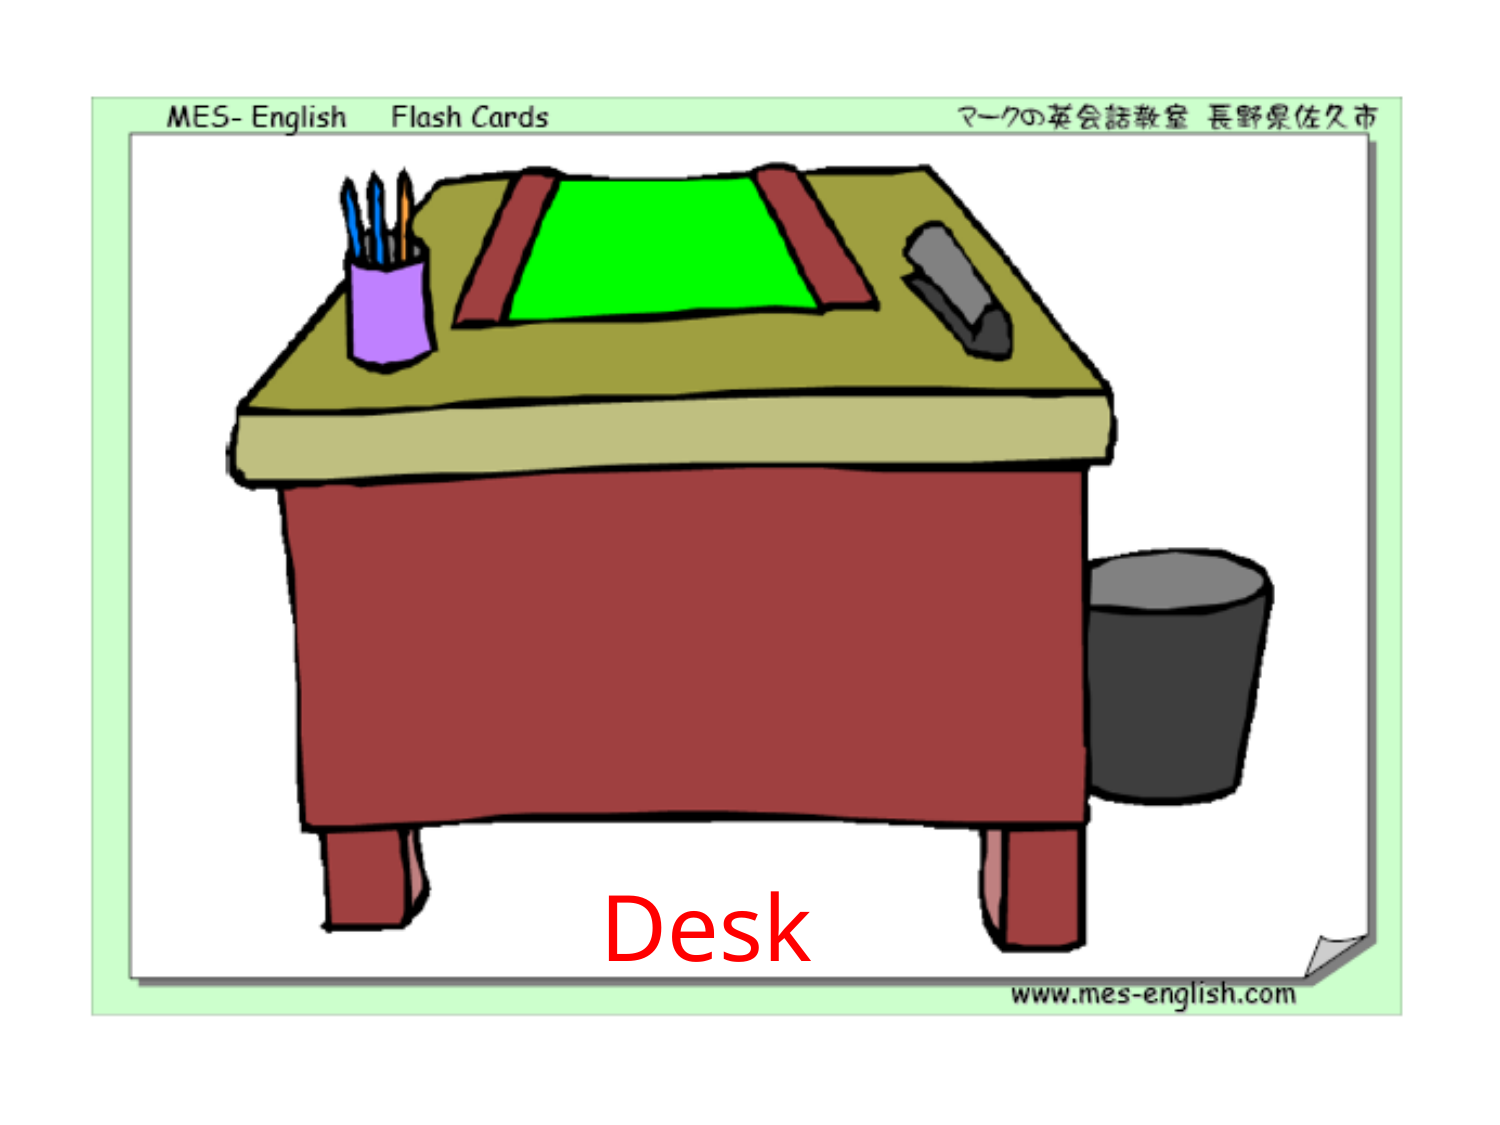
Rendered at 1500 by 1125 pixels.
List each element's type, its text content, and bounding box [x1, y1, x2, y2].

text_box Desk [450, 862, 963, 988]
picture [68, 80, 1418, 1034]
